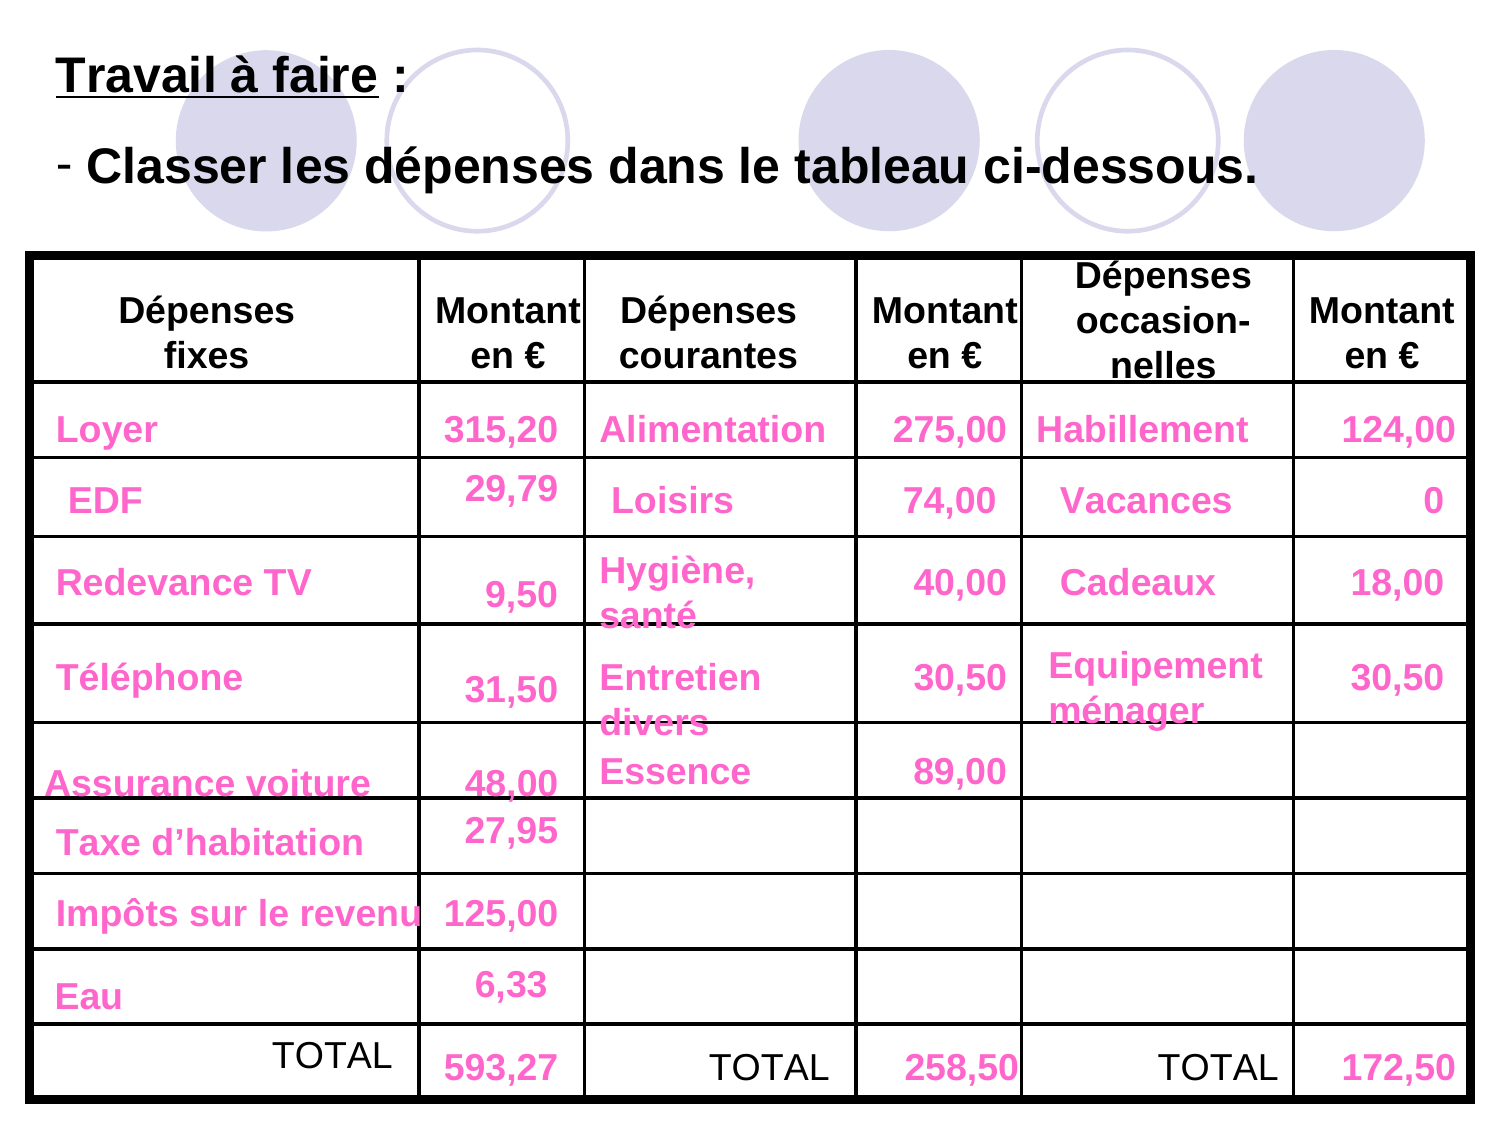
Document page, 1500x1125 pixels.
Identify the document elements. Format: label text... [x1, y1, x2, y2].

text_box Montant en € [419, 278, 596, 385]
table_cell [34, 812, 41, 872]
table_cell [34, 626, 417, 721]
table_cell [1023, 626, 1292, 721]
table_cell [586, 459, 854, 535]
table_header [1270, 260, 1292, 380]
text_box 315,20 [419, 397, 573, 458]
table_cell [1295, 385, 1466, 456]
table_cell [858, 800, 1020, 872]
table_cell [1023, 538, 1292, 622]
text_box TOTAL [655, 1034, 845, 1096]
table_cell [421, 800, 583, 872]
table_cell [786, 751, 854, 796]
table_cell [421, 951, 583, 1022]
table_cell [586, 875, 854, 947]
table_cell [34, 1026, 417, 1095]
table_cell [858, 612, 1020, 622]
text_box Essence [584, 739, 786, 801]
table_cell [421, 385, 583, 456]
table_cell [892, 724, 1020, 739]
table_cell [1295, 800, 1466, 872]
text_box 124,00 [1305, 397, 1471, 458]
text_box 30,50 [844, 645, 1022, 706]
text_box 30,50 [1293, 645, 1459, 706]
table_cell [586, 800, 854, 872]
table_header [586, 260, 854, 380]
table_cell [34, 724, 417, 796]
table_cell [34, 951, 417, 1022]
text_box 0 [1328, 467, 1459, 529]
text_box Assurance voiture [29, 751, 396, 812]
table_cell [858, 626, 1020, 645]
text_box Montant en € [856, 278, 1034, 385]
table_cell [1023, 724, 1292, 796]
text_box Impôts sur le revenu [41, 881, 419, 942]
text_box Eau [29, 964, 396, 1025]
text_box 74,00 [856, 467, 1022, 529]
table_cell [1023, 800, 1292, 872]
table_cell [34, 875, 417, 947]
text_box Dépenses courantes [596, 278, 821, 385]
table_cell [586, 1026, 854, 1095]
table_cell [1295, 1026, 1466, 1095]
table_cell [586, 951, 854, 1022]
text_box Dépenses fixes [100, 278, 314, 385]
text_box 593,27 [419, 1034, 573, 1096]
table_cell [421, 1026, 583, 1095]
table_cell [858, 529, 1020, 535]
table_cell [34, 538, 417, 622]
text_box 258,50 [879, 1034, 1034, 1096]
text_box Montant en € [1293, 278, 1471, 385]
table_cell [421, 459, 583, 535]
text_box Alimentation [584, 397, 857, 458]
text_box TOTAL [53, 1023, 408, 1084]
table_cell [858, 385, 1020, 456]
table_header [421, 260, 583, 278]
text_box 89,00 [891, 739, 1022, 801]
text_box 48,00 [442, 751, 573, 798]
text_box 31,50 [430, 656, 573, 718]
text_box 27,95 [419, 798, 573, 860]
text_box Taxe d’habitation [41, 810, 408, 872]
table_cell [858, 751, 891, 796]
table_header [1023, 260, 1056, 380]
table_cell [1295, 538, 1466, 622]
table_cell [1023, 951, 1292, 1022]
table_cell [858, 459, 1020, 467]
text_box 172,50 [1305, 1034, 1471, 1096]
table_cell [1023, 1026, 1292, 1095]
table_cell [858, 1026, 1020, 1095]
text_box 6,33 [430, 952, 573, 1013]
text_box Loisirs [596, 467, 810, 529]
table_header [858, 260, 1020, 278]
table_cell [396, 800, 417, 872]
text_box 275,00 [868, 397, 1021, 458]
text_box Cadeaux [1045, 550, 1282, 612]
table_cell [1295, 875, 1466, 947]
table_cell [892, 706, 1020, 721]
text_box Dépenses occasion-nelles [1056, 243, 1270, 394]
text_box 125,00 [419, 881, 573, 942]
text_box Hygiène, santé [584, 538, 857, 645]
table_header [34, 260, 417, 380]
text_box TOTAL [1104, 1034, 1294, 1096]
text_box Travail à faire : [40, 35, 439, 111]
text_box 9,50 [430, 562, 573, 623]
text_box EDF [53, 467, 207, 529]
text_box Entretien divers [584, 645, 892, 751]
table_cell [1023, 459, 1292, 535]
text_box Loyer [41, 397, 302, 458]
table_cell [1295, 626, 1466, 721]
text_box Habillement [1021, 397, 1282, 458]
text_box Redevance TV [41, 550, 396, 612]
table_header [1295, 260, 1466, 278]
text_box 18,00 [1316, 550, 1459, 612]
table_cell [421, 538, 583, 622]
table_cell [1295, 459, 1466, 535]
table_cell [34, 459, 417, 535]
text_box Equipement ménager [1033, 633, 1317, 739]
table_cell [1023, 384, 1292, 456]
table_cell [1023, 875, 1292, 947]
table_cell [421, 875, 583, 947]
table_cell [1295, 724, 1466, 796]
text_box Vacances [1045, 467, 1282, 529]
text_box 29,79 [442, 456, 573, 517]
text_box Téléphone [41, 645, 373, 706]
table_cell [858, 951, 1020, 1022]
table_cell [34, 384, 417, 456]
table_cell [858, 875, 1020, 947]
text_box 40,00 [844, 550, 1022, 612]
table_cell [858, 538, 1020, 550]
table_cell [1295, 951, 1466, 1022]
table_cell [421, 626, 583, 721]
table_cell [421, 724, 583, 796]
table_cell [586, 384, 854, 397]
text_box Classer les dépenses dans le tableau ci-dessous. [41, 125, 1341, 201]
